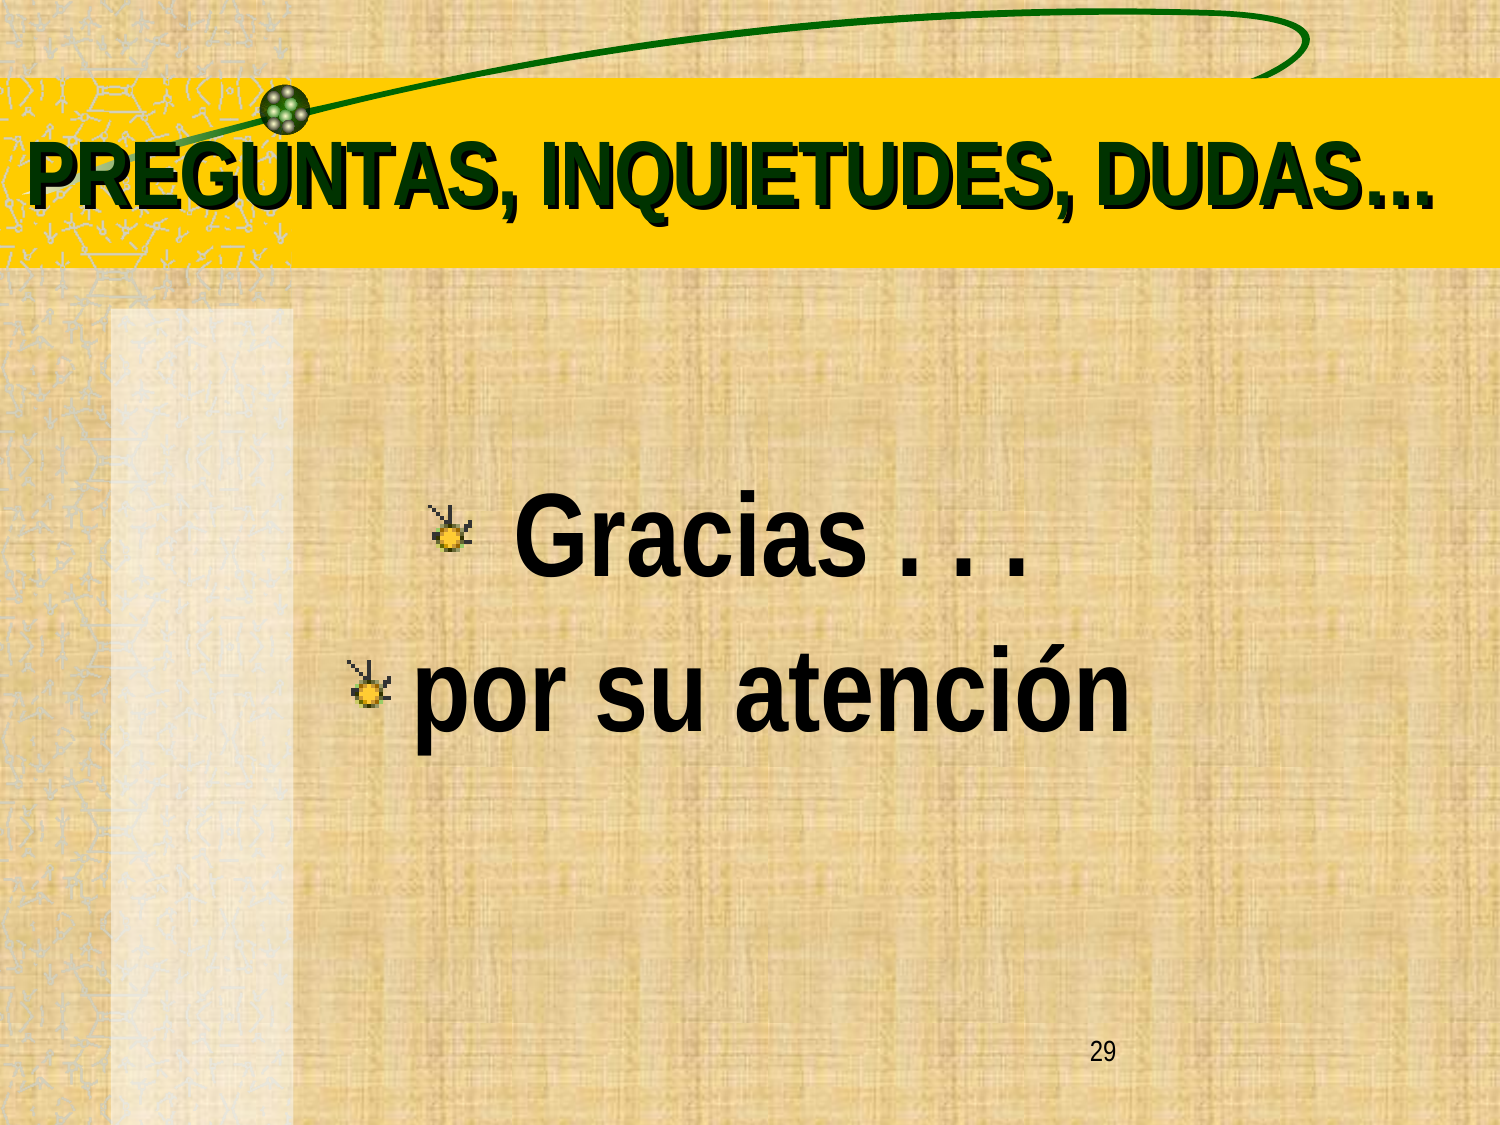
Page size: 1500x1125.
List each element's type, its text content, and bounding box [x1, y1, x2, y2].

text_box [1074, 1025, 1388, 1101]
title PREGUNTAS, INQUIETUDES, DUDAS… [0, 75, 1465, 263]
list Gracias . . . por su atención [112, 450, 1388, 763]
